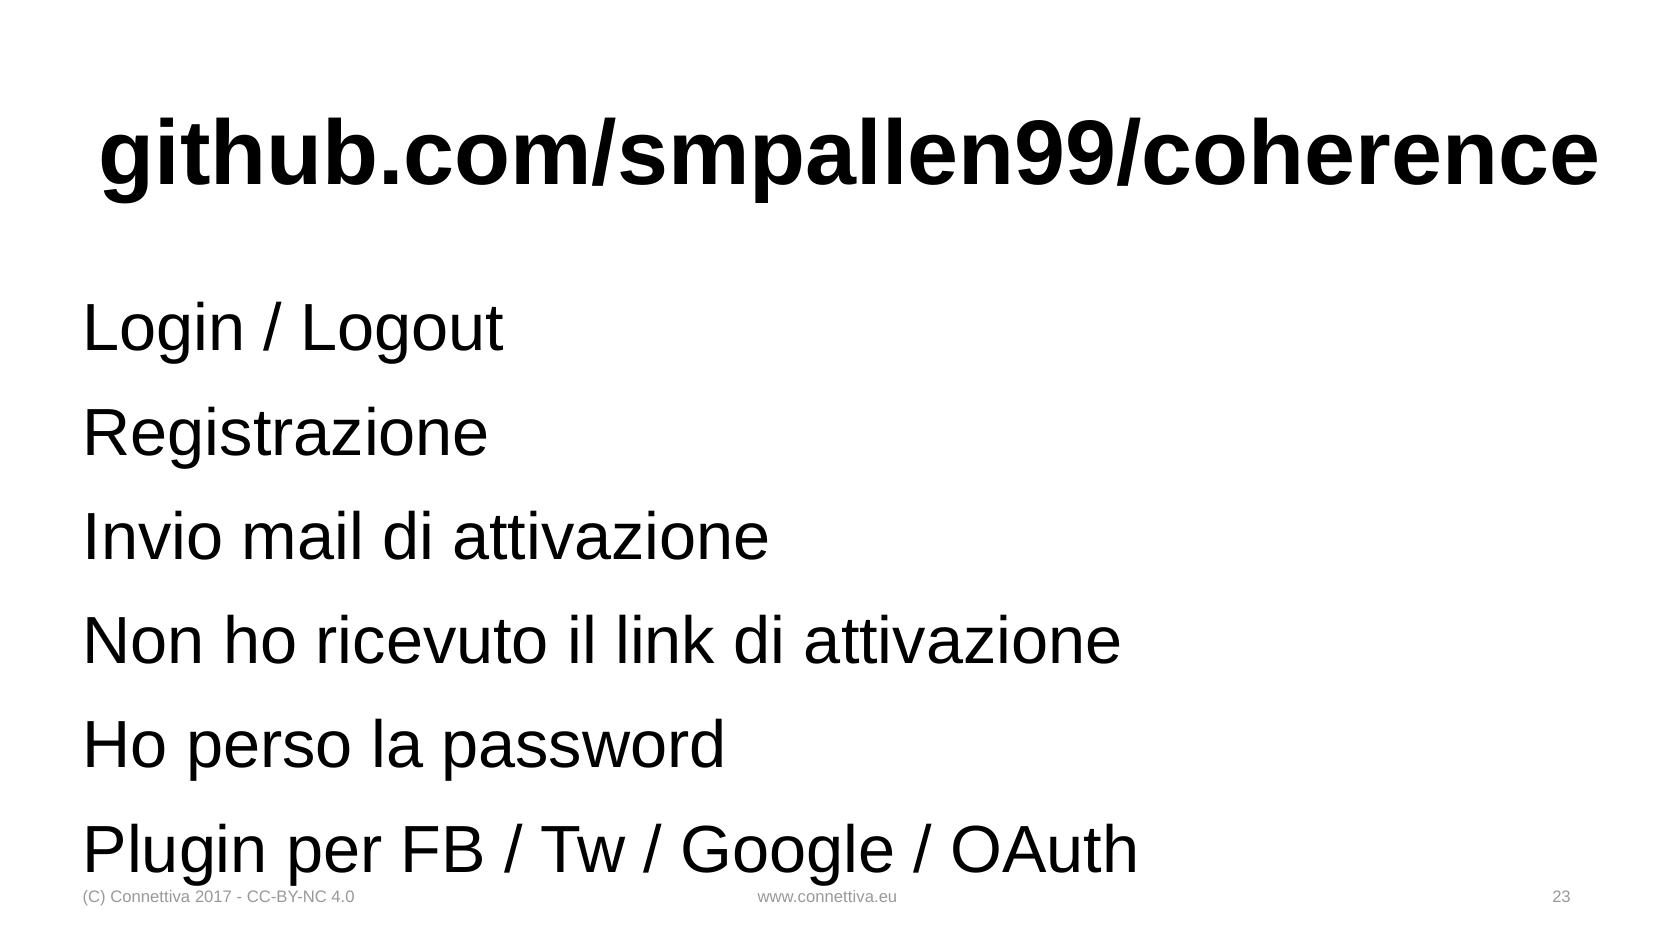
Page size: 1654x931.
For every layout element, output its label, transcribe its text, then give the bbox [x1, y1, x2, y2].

title github.com/smpallen99/coherence [82, 49, 1619, 257]
list Login / Logout Registrazione Invio mail di attivazione Non ho ricevuto il link di attivazione Ho perso la password Plugin per FB / Tw / Google / OAuth [82, 290, 1571, 931]
